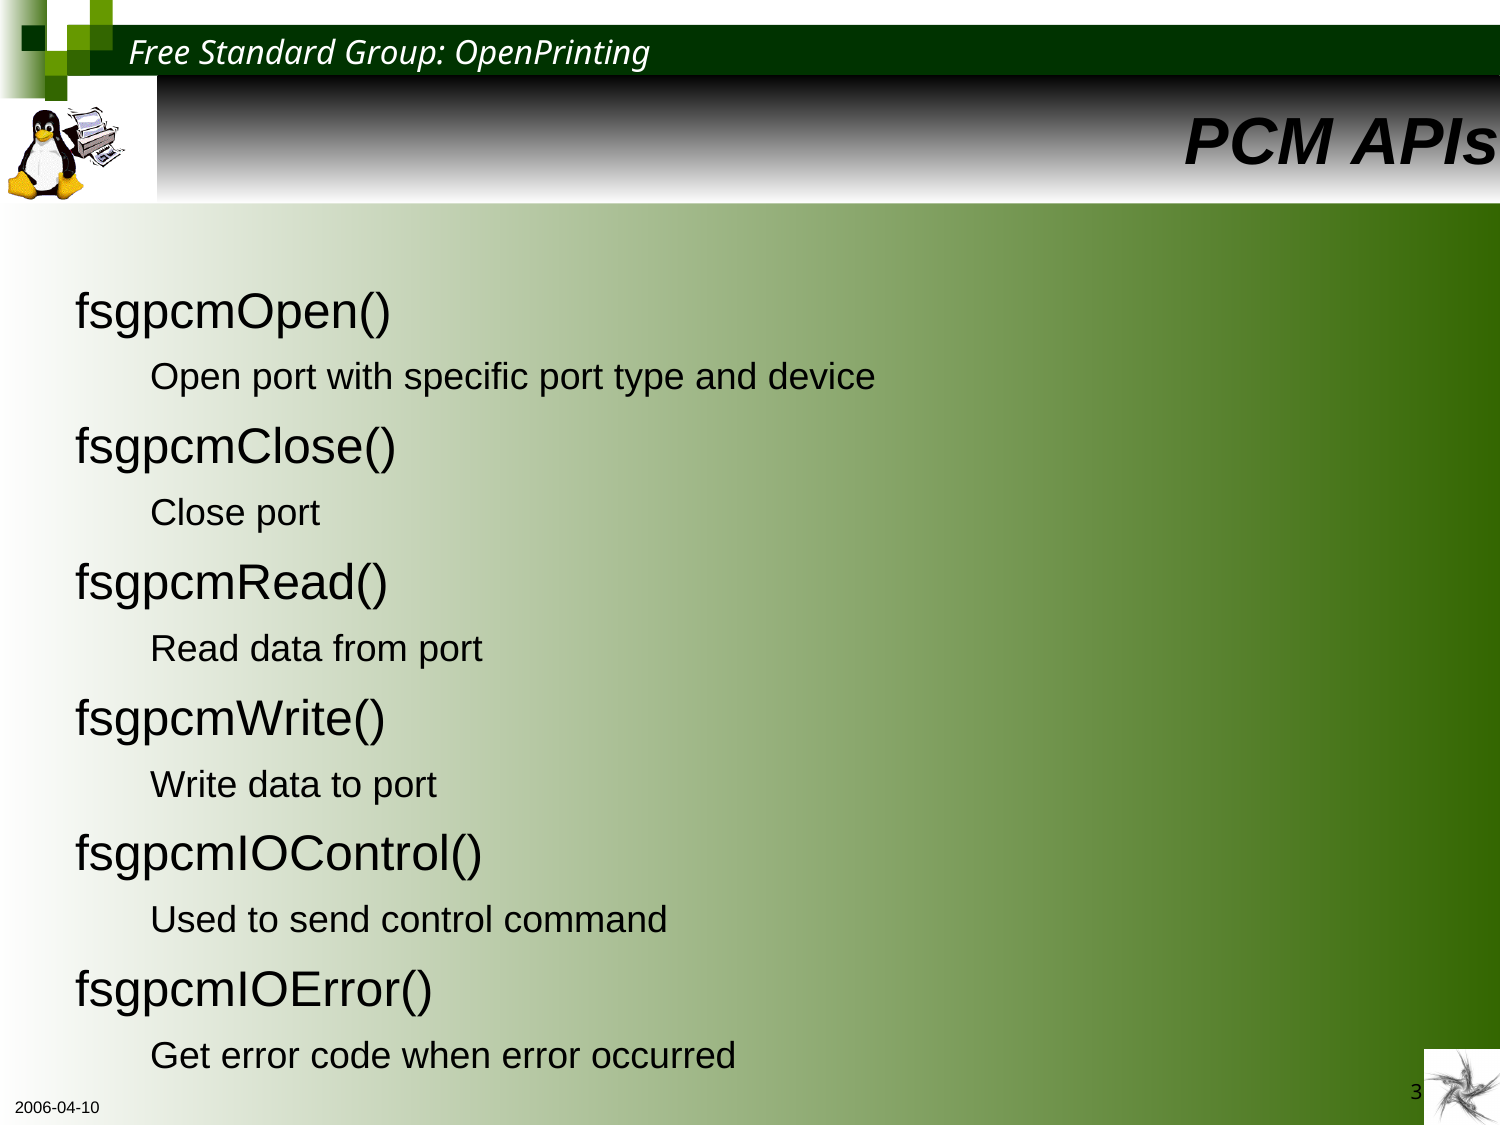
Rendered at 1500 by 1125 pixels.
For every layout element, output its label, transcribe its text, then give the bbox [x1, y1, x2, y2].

picture [0, 96, 133, 203]
title PCM APIs [157, 75, 1500, 203]
picture [1424, 1049, 1500, 1125]
list fsgpcmOpen() Open port with specific port type and device fsgpcmClose() Close port fsgpcmRead() Read data from port fsgpcmWrite() Write data to port fsgpcmIOControl() Used to send control command fsgpcmIOError() Get error code when error occurred [75, 278, 1425, 1073]
